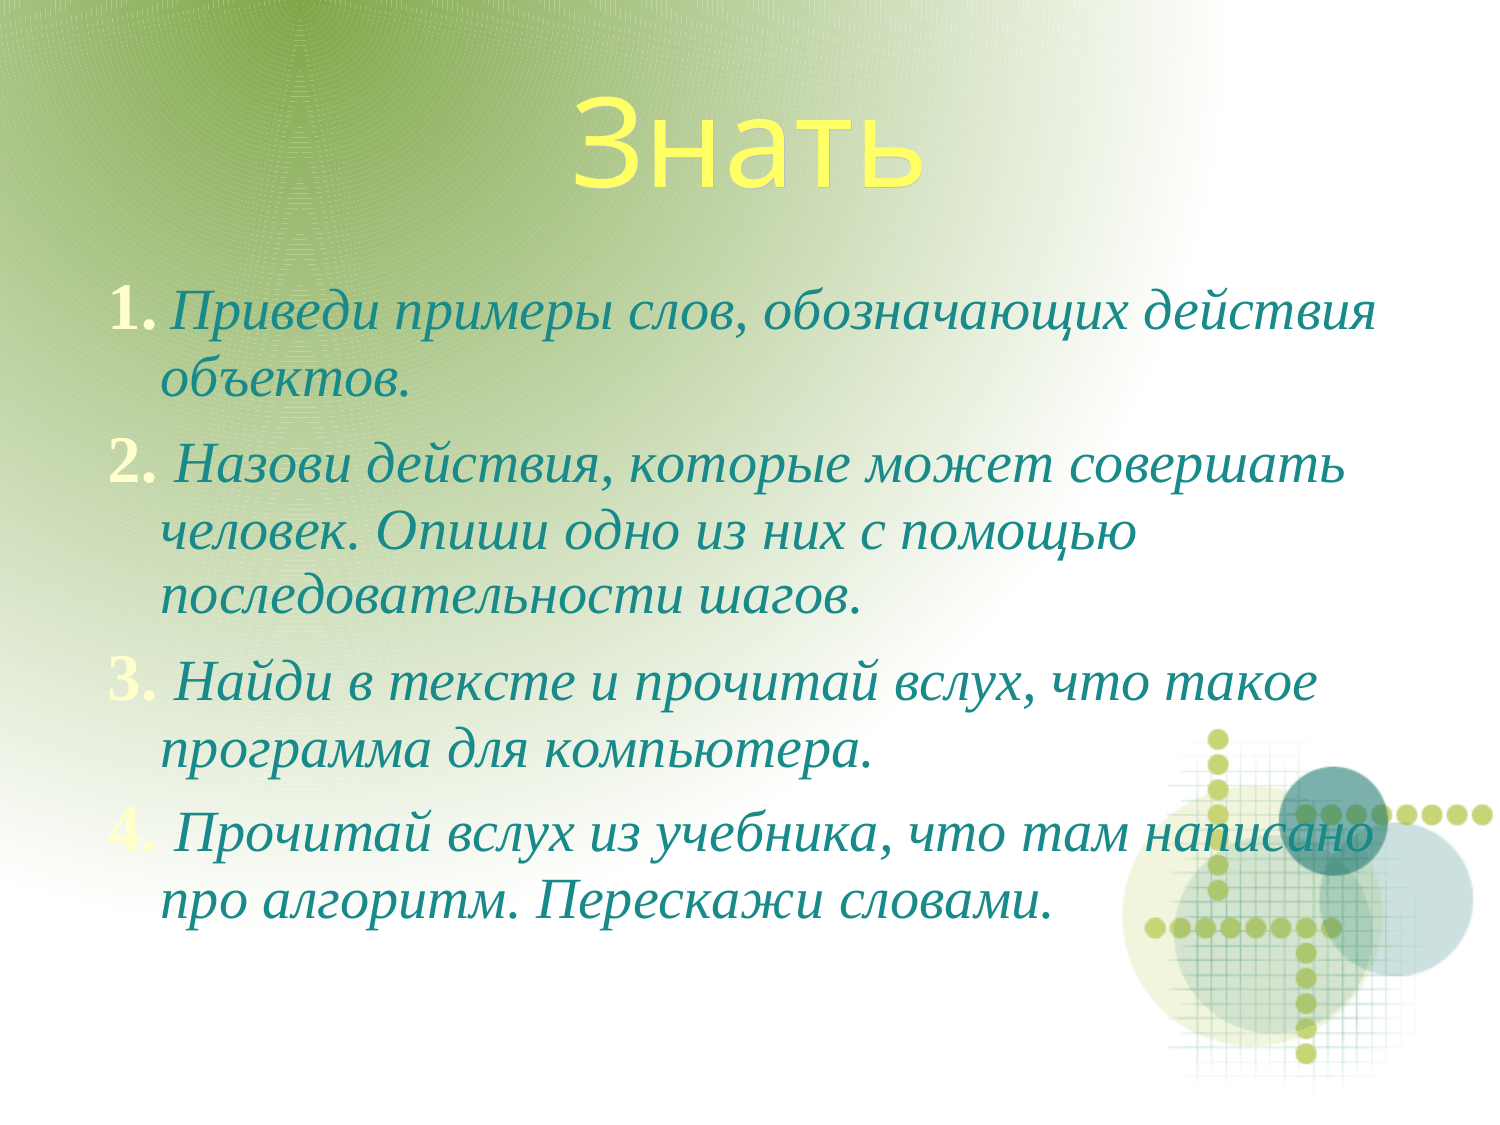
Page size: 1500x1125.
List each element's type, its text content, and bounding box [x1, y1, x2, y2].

title Знать [75, 45, 1426, 234]
picture [1110, 718, 1500, 1098]
list 1. Приведи примеры слов, обозначающих действия объектов. 2. Назови действия, которые может совершать человек. Опиши одно из них с помощью последовательности шагов. 3. Найди в тексте и прочитай вслух, что такое программа для компьютера. 4. Прочитай вслух из учебника, что там написано про алгоритм. Перескажи словами. [75, 262, 1426, 1006]
